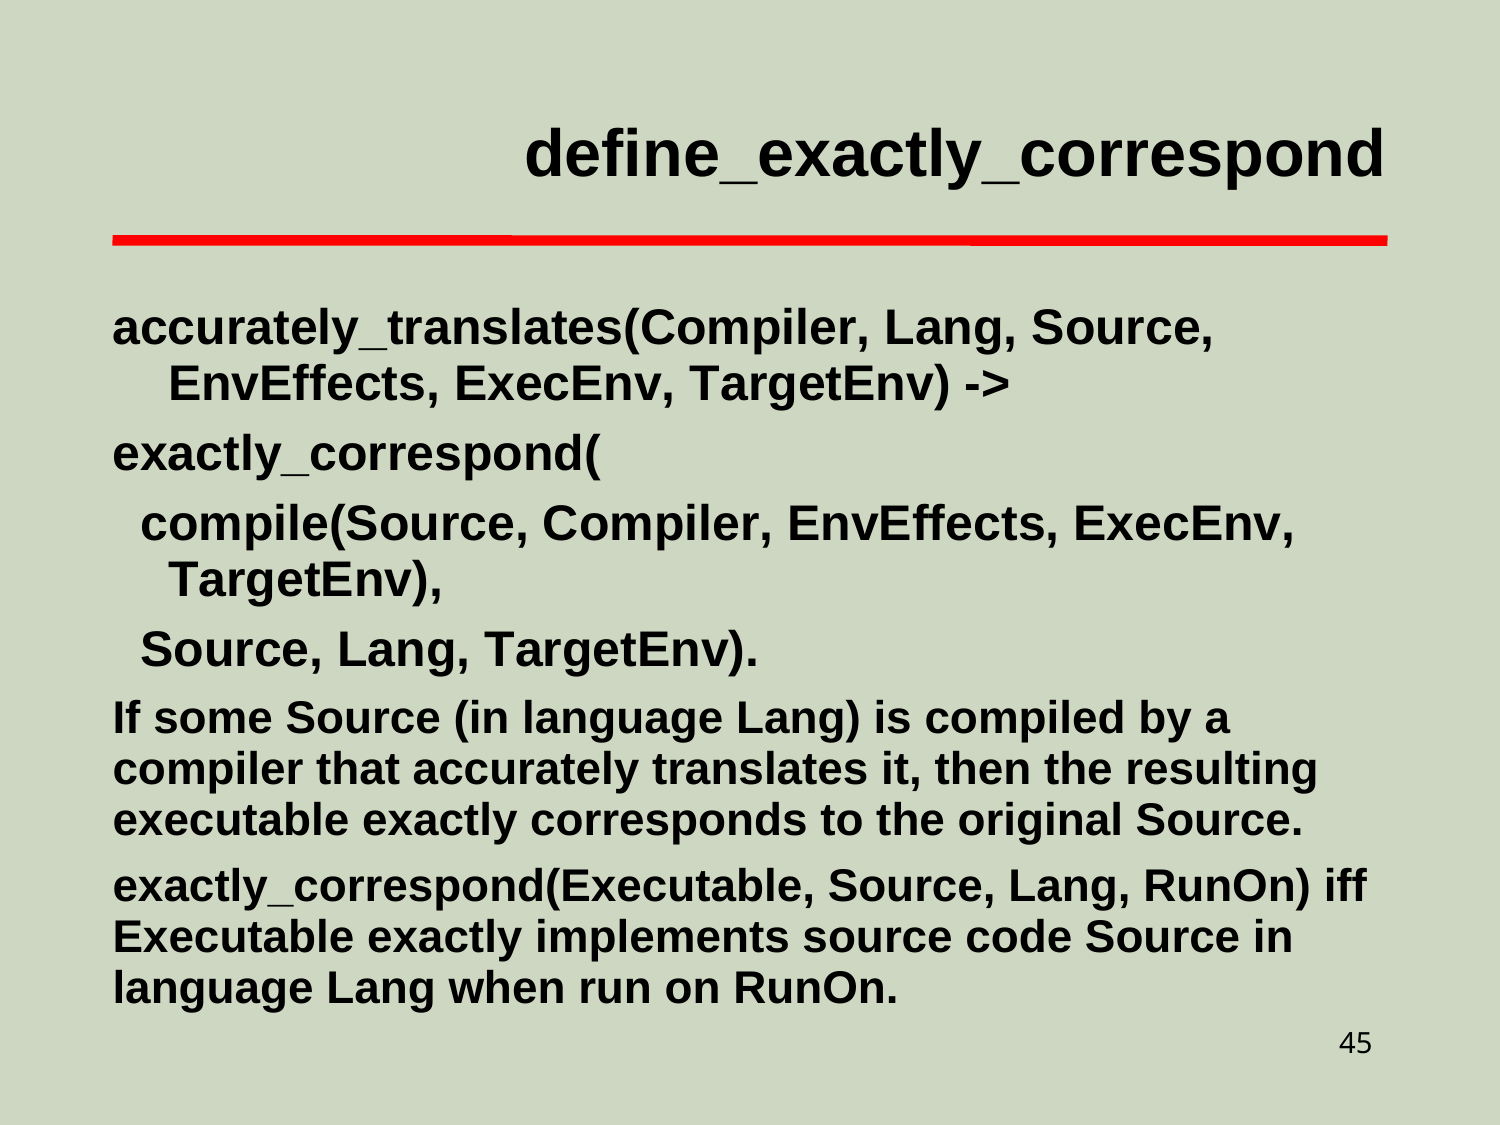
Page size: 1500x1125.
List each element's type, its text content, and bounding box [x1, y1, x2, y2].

list accurately_translates(Compiler, Lang, Source, EnvEffects, ExecEnv, TargetEnv) -> exactly_correspond( compile(Source, Compiler, EnvEffects, ExecEnv, TargetEnv), Source, Lang, TargetEnv). If some Source (in language Lang) is compiled by a compiler that accurately translates it, then the resulting executable exactly corresponds to the original Source. exactly_correspond(Executable, Source, Lang, RunOn) iff Executable exactly implements source code Source in language Lang when run on RunOn. [112, 299, 1387, 1099]
title define_exactly_correspond [124, 93, 1387, 216]
